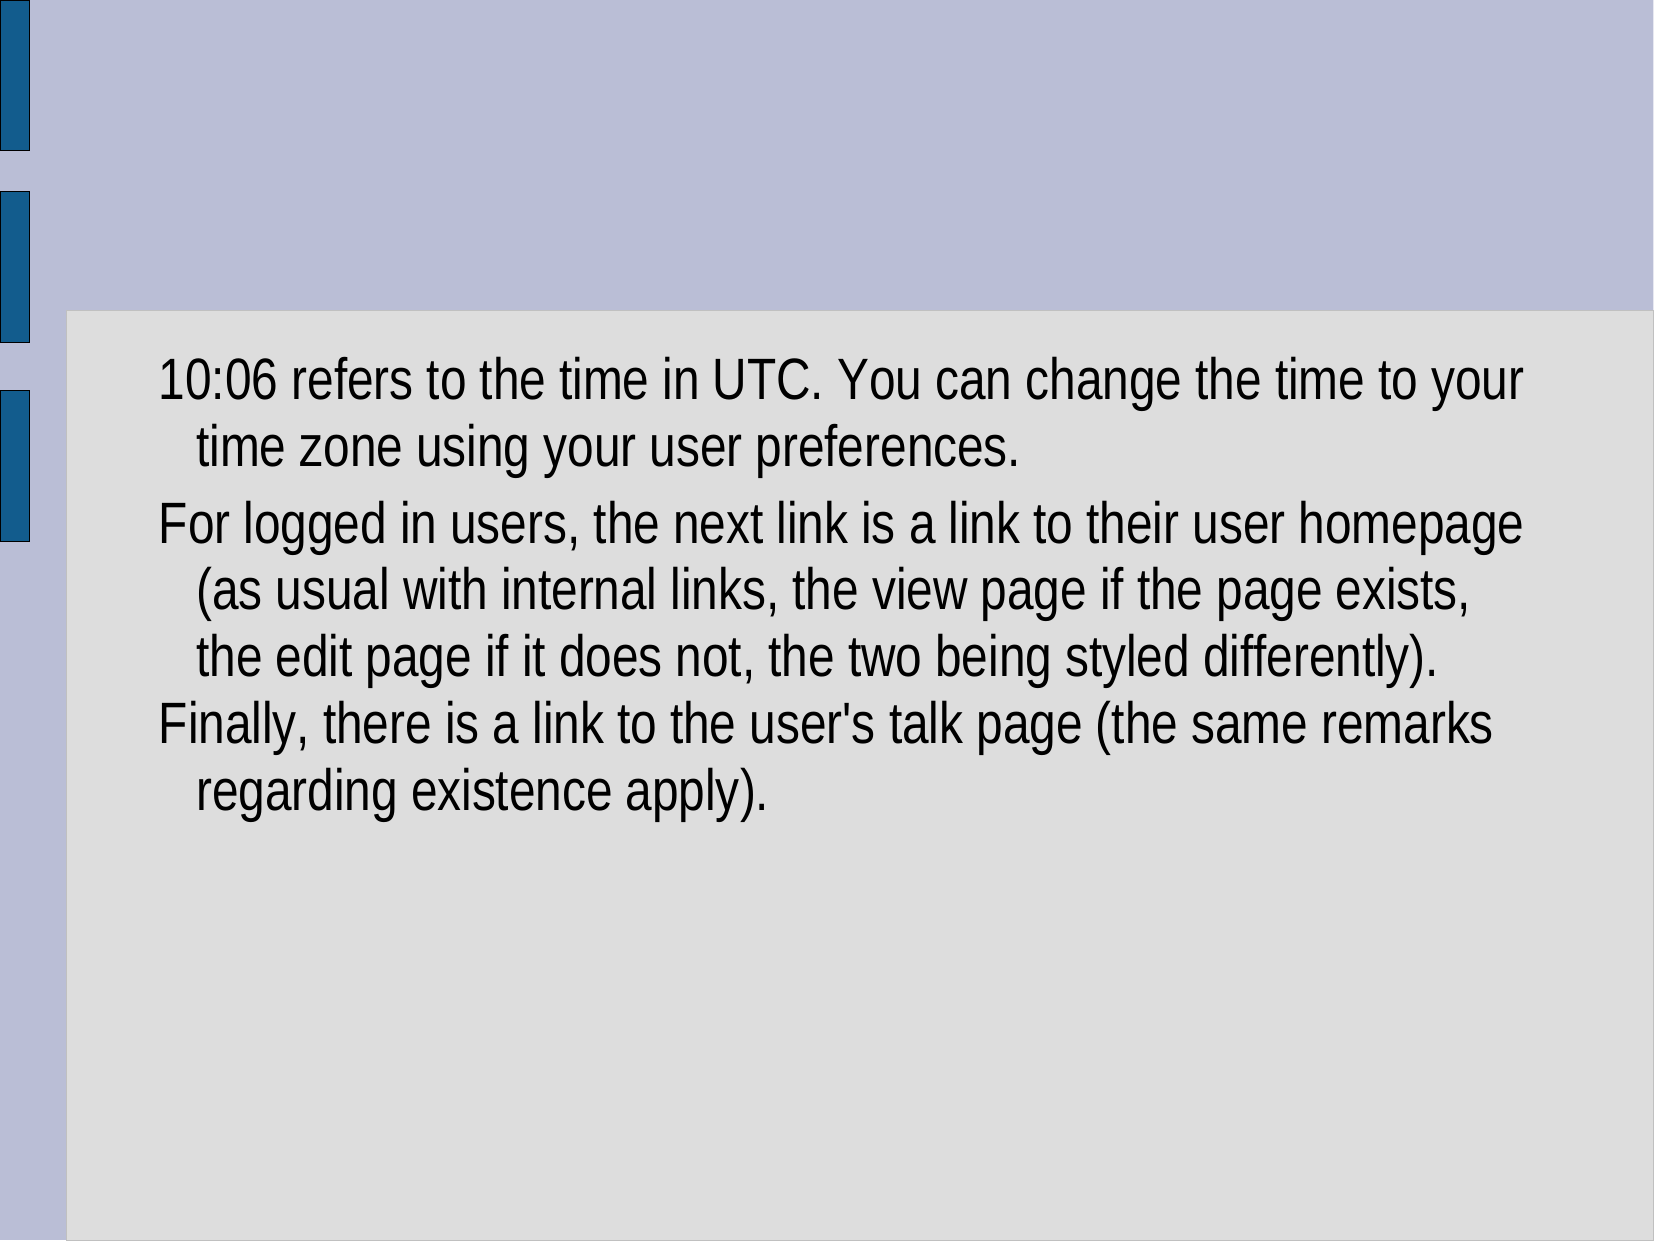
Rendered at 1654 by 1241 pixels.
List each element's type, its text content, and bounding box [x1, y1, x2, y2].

list 10:06 refers to the time in UTC. You can change the time to your time zone using your user preferences. For logged in users, the next link is a link to their user homepage (as usual with internal links, the view page if the page exists, the edit page if it does not, the two being styled differently). Finally, there is a link to the user's talk page (the same remarks regarding existence apply). [121, 344, 1534, 1127]
